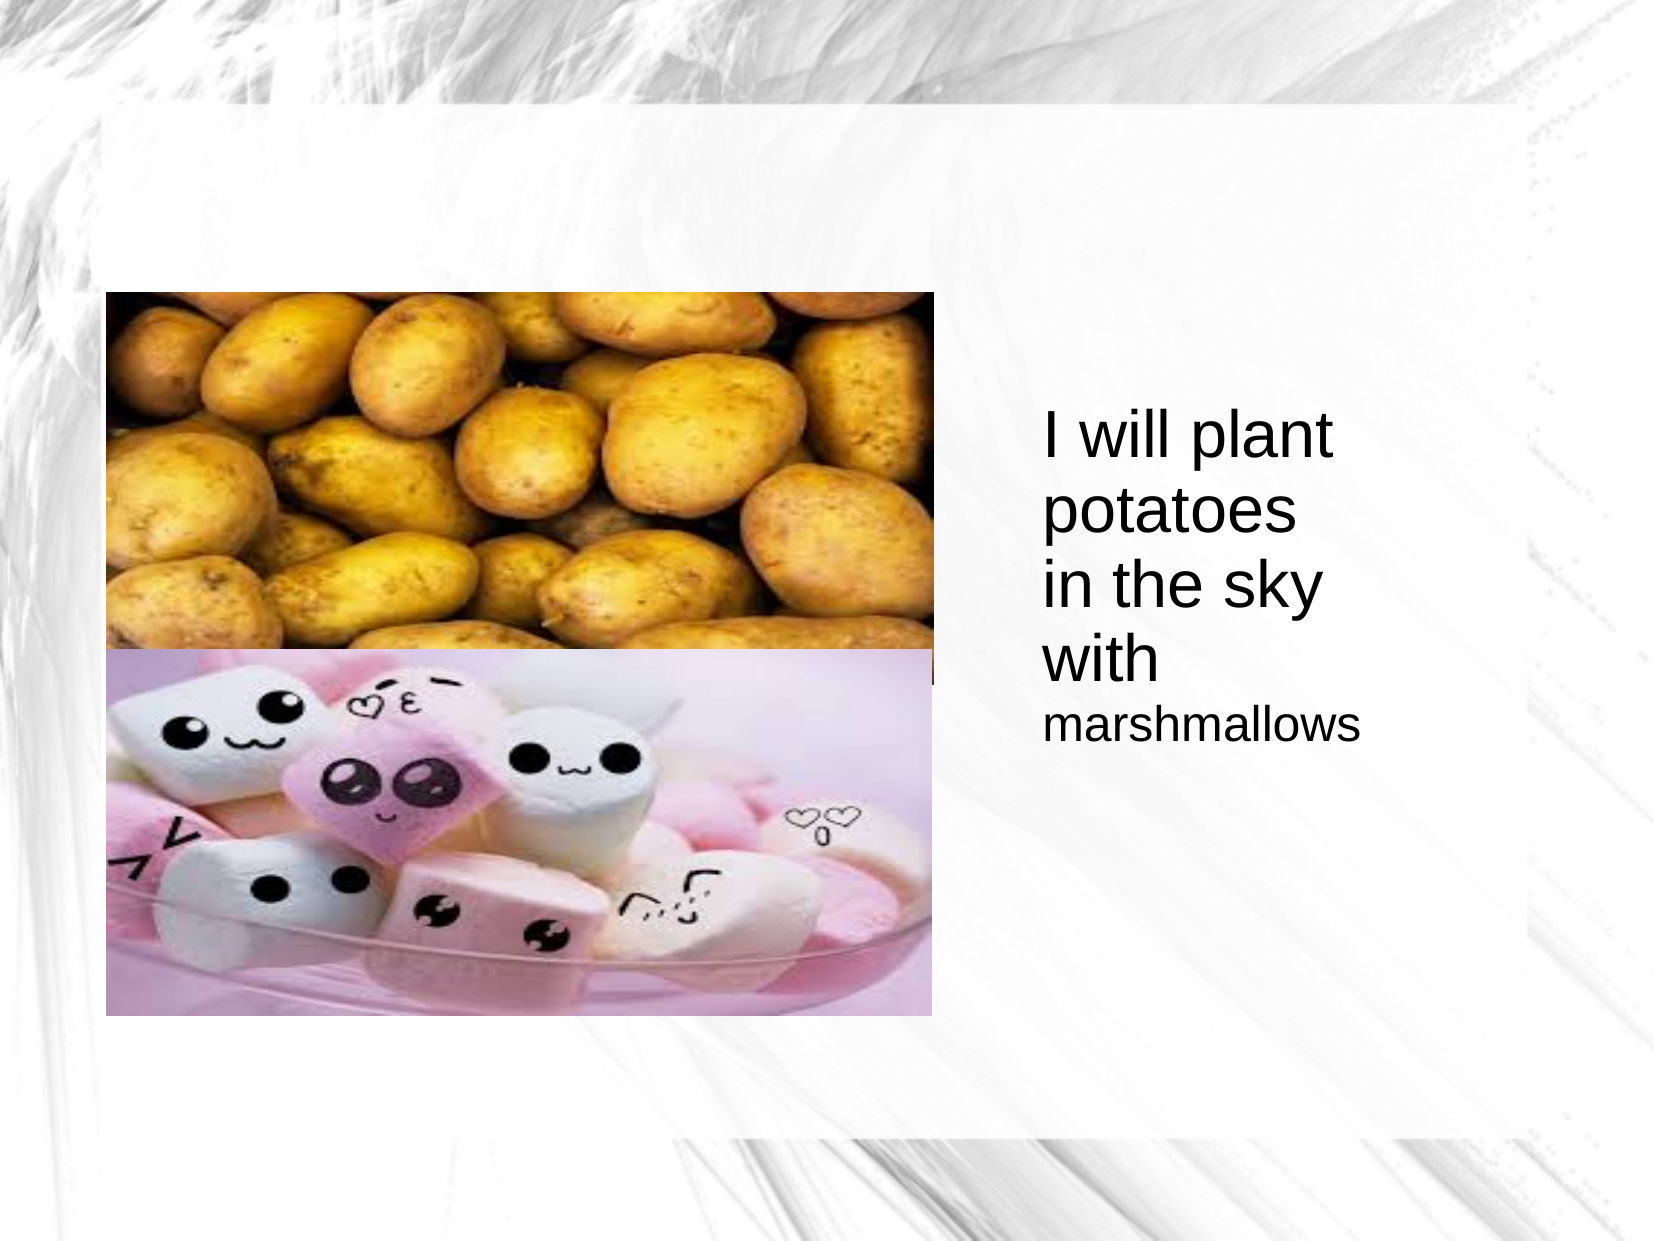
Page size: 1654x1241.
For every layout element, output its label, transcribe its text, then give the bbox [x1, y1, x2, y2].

text_box I will plant potatoes in the sky with marshmallows [1027, 389, 1382, 760]
picture [0, 0, 1654, 1241]
